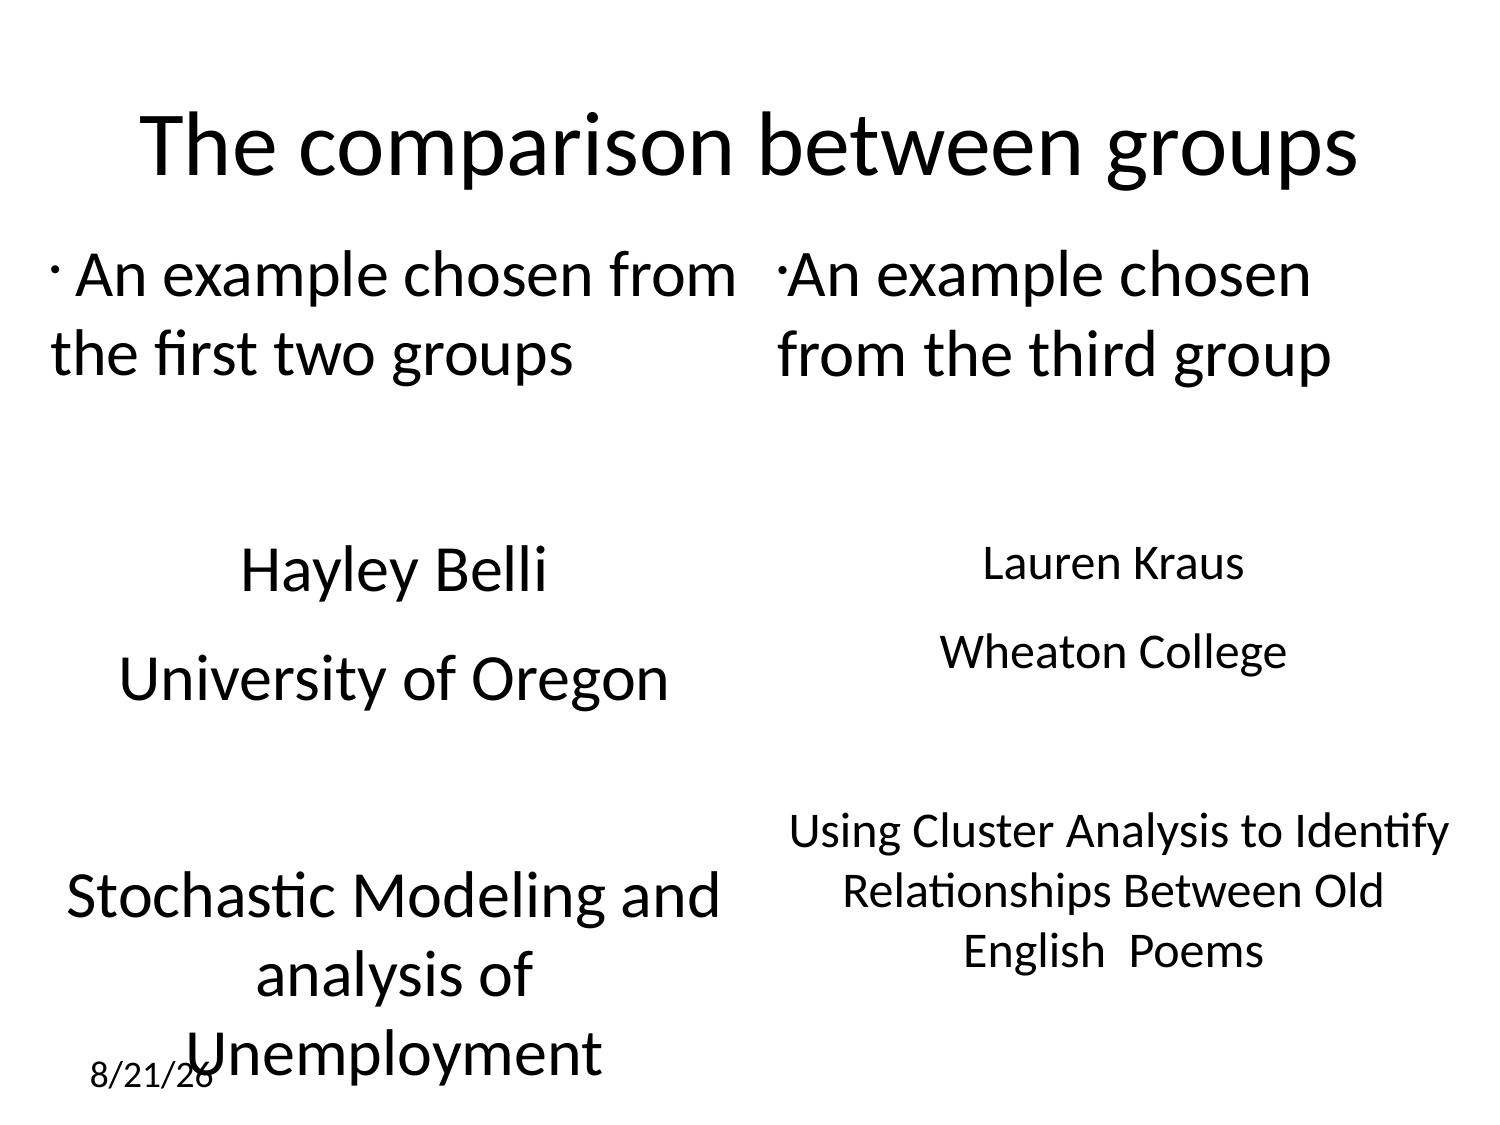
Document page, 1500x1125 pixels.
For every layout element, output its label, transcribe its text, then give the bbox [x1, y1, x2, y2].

list An example chosen from the third group Lauren Kraus Wheaton College Using Cluster Analysis to Identify Relationships Between Old English Poems [762, 222, 1465, 1005]
title The comparison between groups [75, 45, 1425, 222]
list An example chosen from the first two groups Hayley Belli University of Oregon Stochastic Modeling and analysis of Unemployment [35, 222, 762, 1102]
